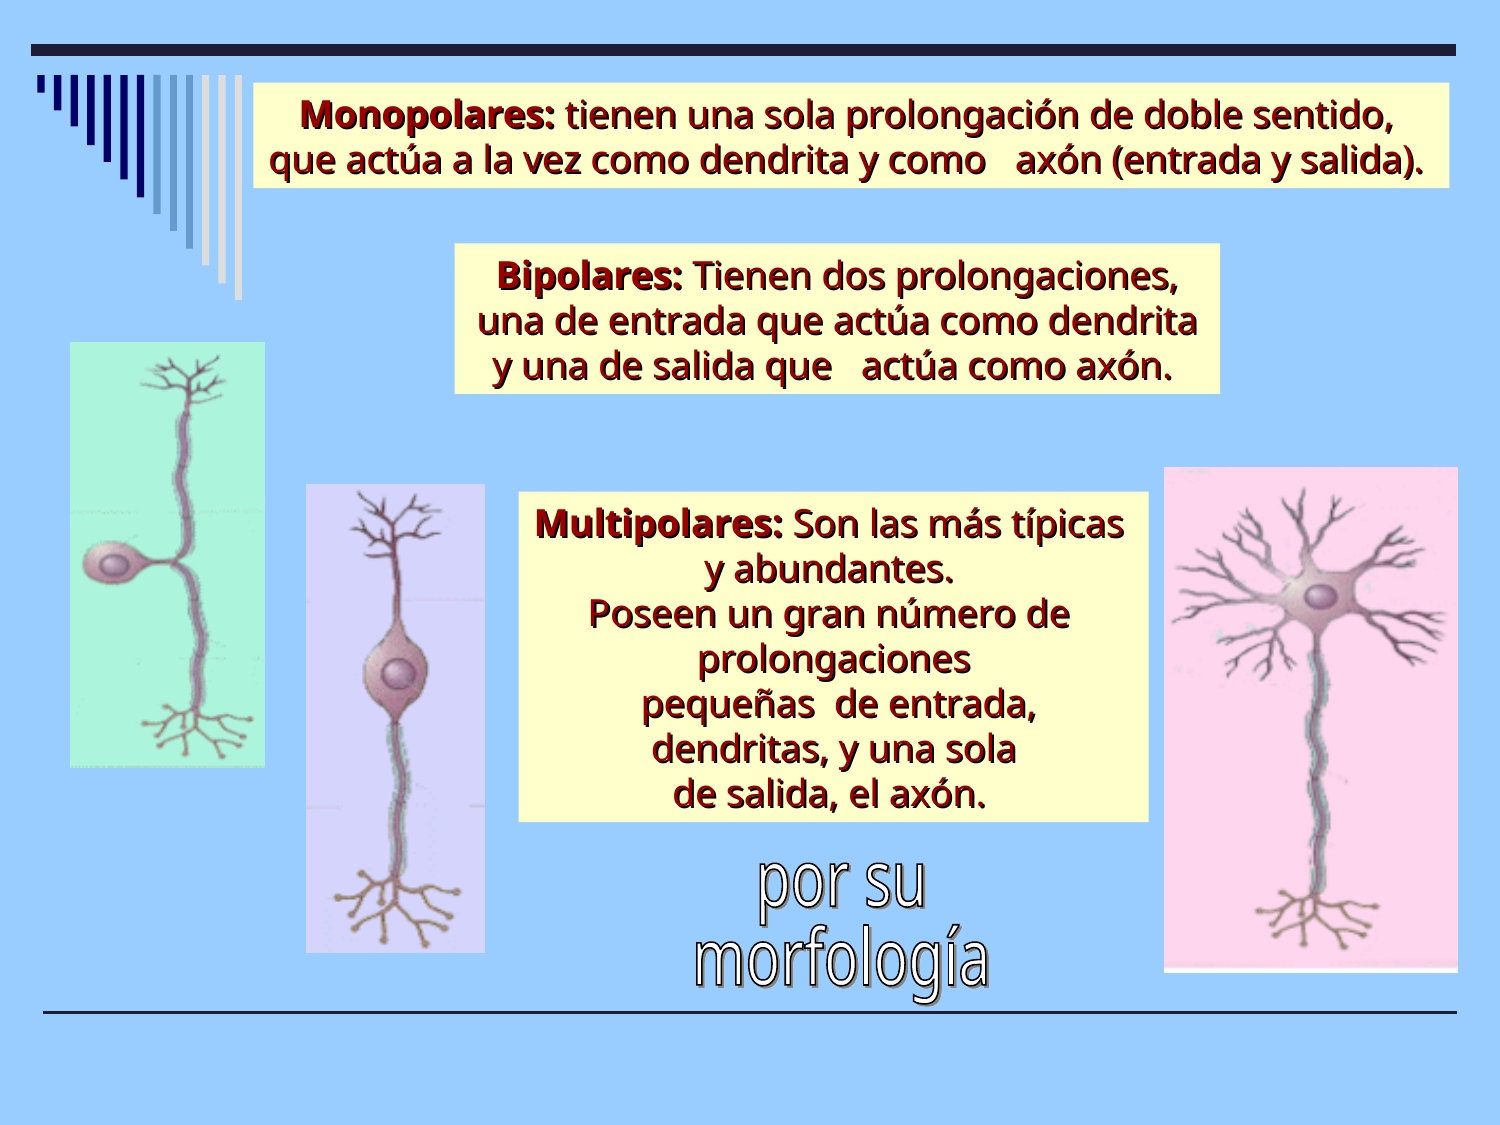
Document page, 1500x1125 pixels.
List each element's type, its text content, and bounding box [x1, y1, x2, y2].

text_box Monopolares: tienen una sola prolongación de doble sentido, que actúa a la vez como dendrita y como axón (entrada y salida). [253, 82, 1450, 189]
text_box por su morfología [696, 942, 741, 985]
picture [306, 484, 485, 953]
text_box por su morfología [863, 925, 869, 985]
text_box por su morfología [793, 863, 823, 908]
text_box Bipolares: Tienen dos prolongaciones, una de entrada que actúa como dendrita y una de salida que actúa como axón. [454, 243, 1221, 394]
text_box por su morfología [748, 941, 778, 986]
text_box por su morfología [867, 863, 890, 908]
text_box por su morfología [896, 864, 923, 908]
text_box por su morfología [830, 863, 849, 907]
picture [1164, 467, 1458, 973]
text_box por su morfología [760, 863, 788, 926]
text_box por su morfología [960, 942, 986, 986]
text_box por su morfología [876, 941, 906, 986]
text_box Multipolares: Son las más típicas y abundantes. Poseen un gran número de prolongaciones pequeñas de entrada, dendritas, y una sola de salida, el axón. [518, 491, 1149, 823]
text_box por su morfología [911, 942, 939, 1004]
text_box por su morfología [785, 924, 827, 985]
picture [70, 342, 265, 768]
text_box por su morfología [827, 941, 856, 986]
